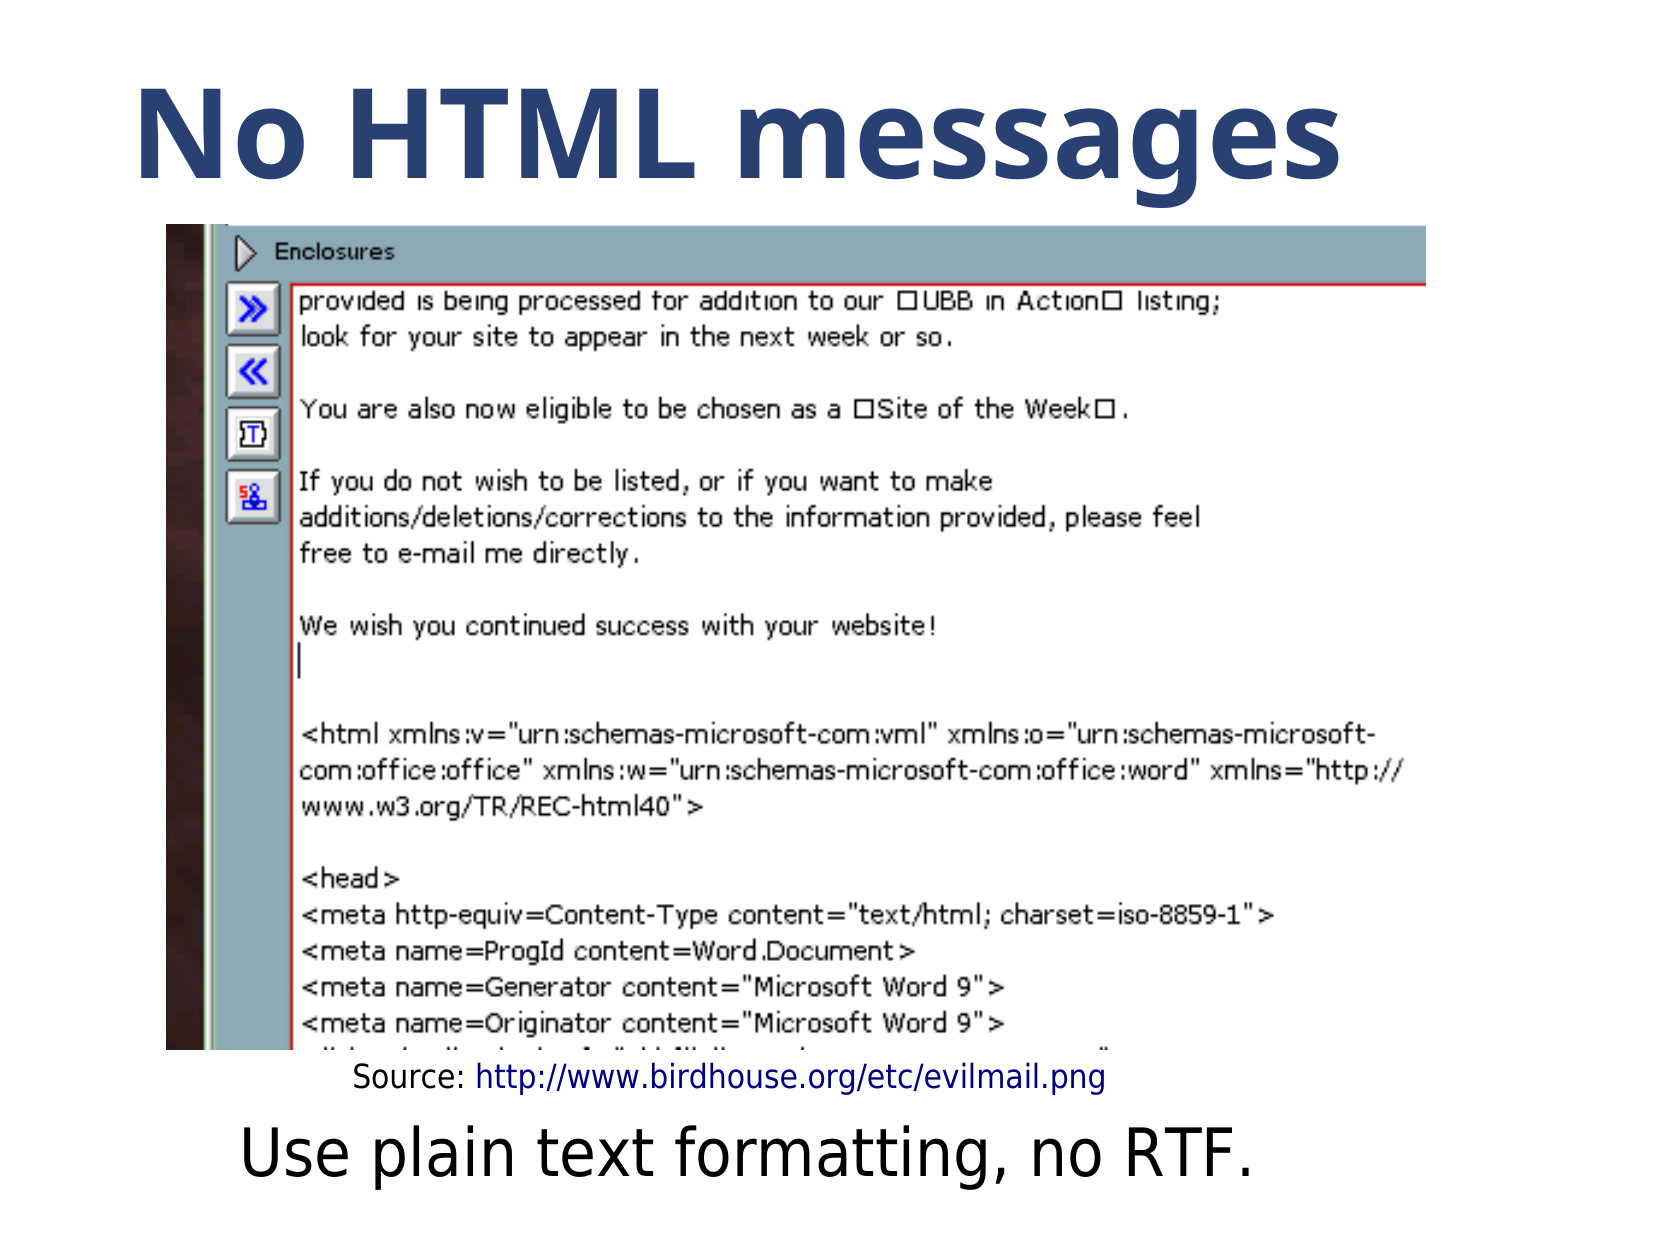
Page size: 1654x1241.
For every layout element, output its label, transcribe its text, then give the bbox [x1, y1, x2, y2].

text_box Use plain text formatting, no RTF. [225, 1107, 1538, 1201]
text_box No HTML messages [115, 37, 1654, 225]
text_box Source: http://www.birdhouse.org/etc/evilmail.png [337, 1050, 1388, 1104]
picture [166, 224, 1426, 1051]
